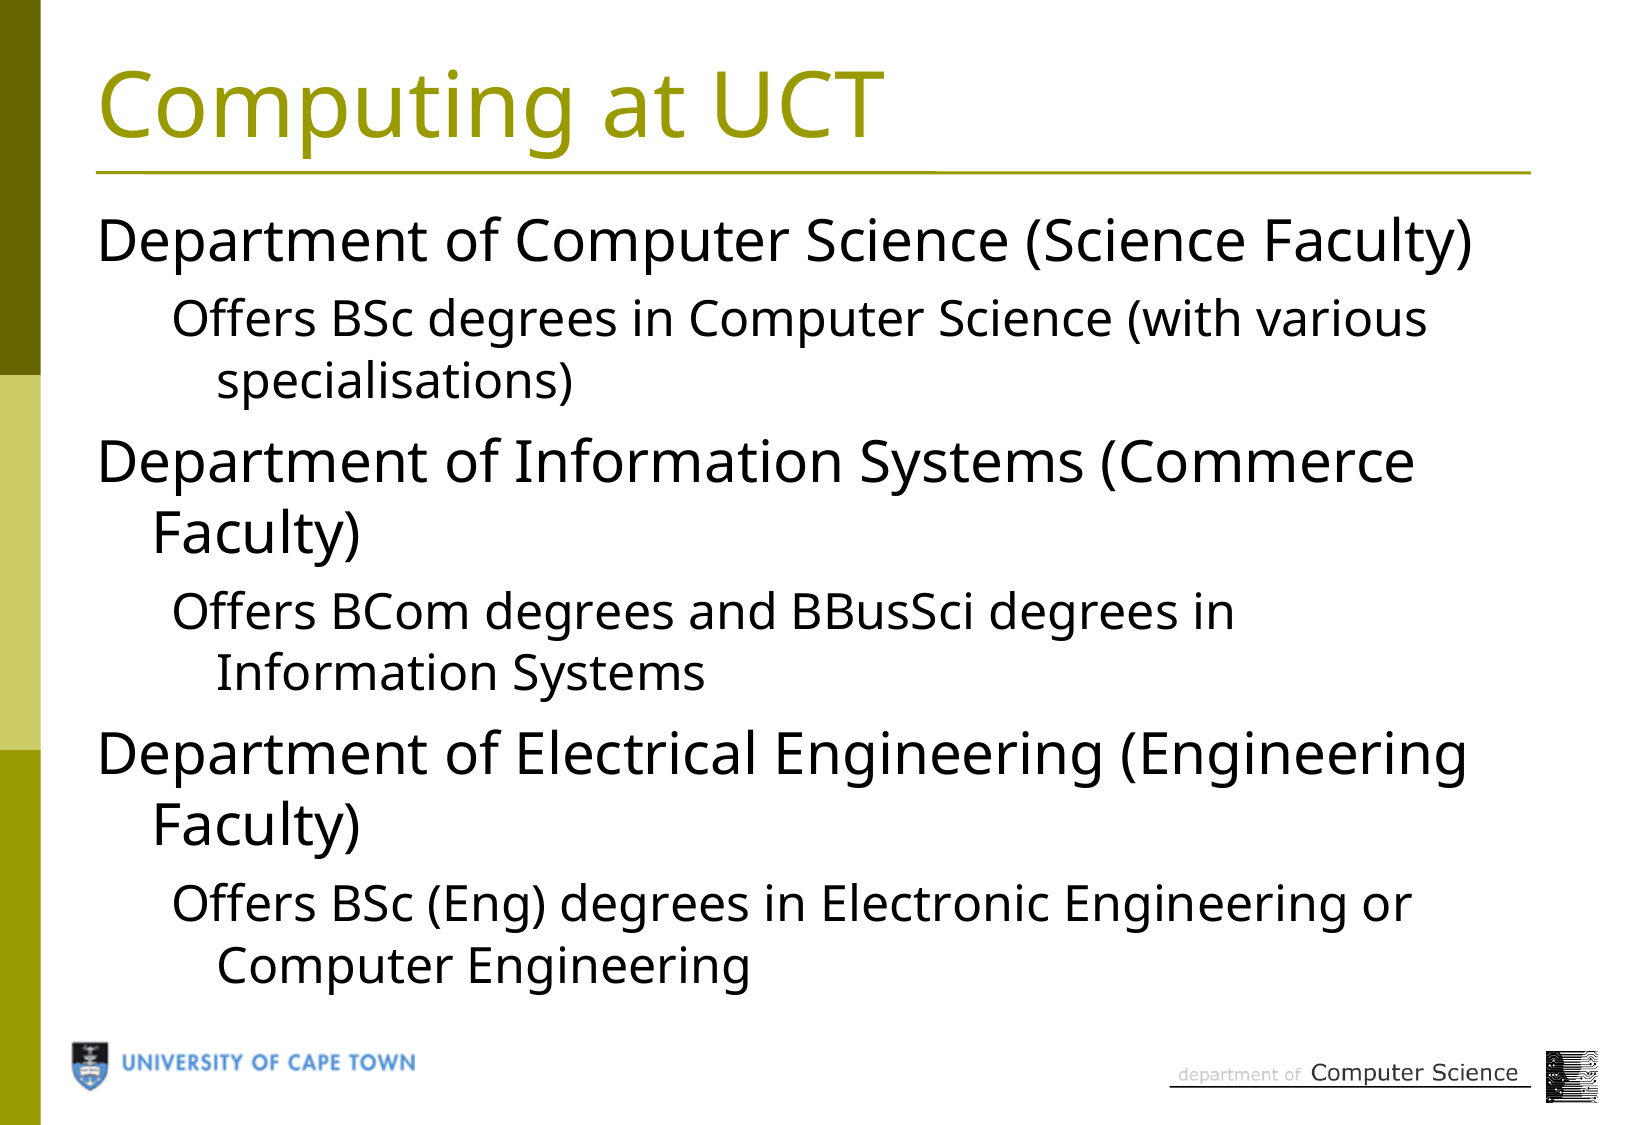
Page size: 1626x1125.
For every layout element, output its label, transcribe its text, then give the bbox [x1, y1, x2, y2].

title Computing at UCT [81, 45, 1544, 173]
picture [1169, 1043, 1532, 1091]
picture [61, 1024, 415, 1103]
picture [1546, 1051, 1598, 1103]
list Department of Computer Science (Science Faculty)‏ Offers BSc degrees in Computer Science (with various specialisations)‏ Department of Information Systems (Commerce Faculty)‏ Offers BCom degrees and BBusSci degrees in Information Systems Department of Electrical Engineering (Engineering Faculty)‏ Offers BSc (Eng) degrees in Electronic Engineering or Computer Engineering [81, 196, 1544, 1006]
